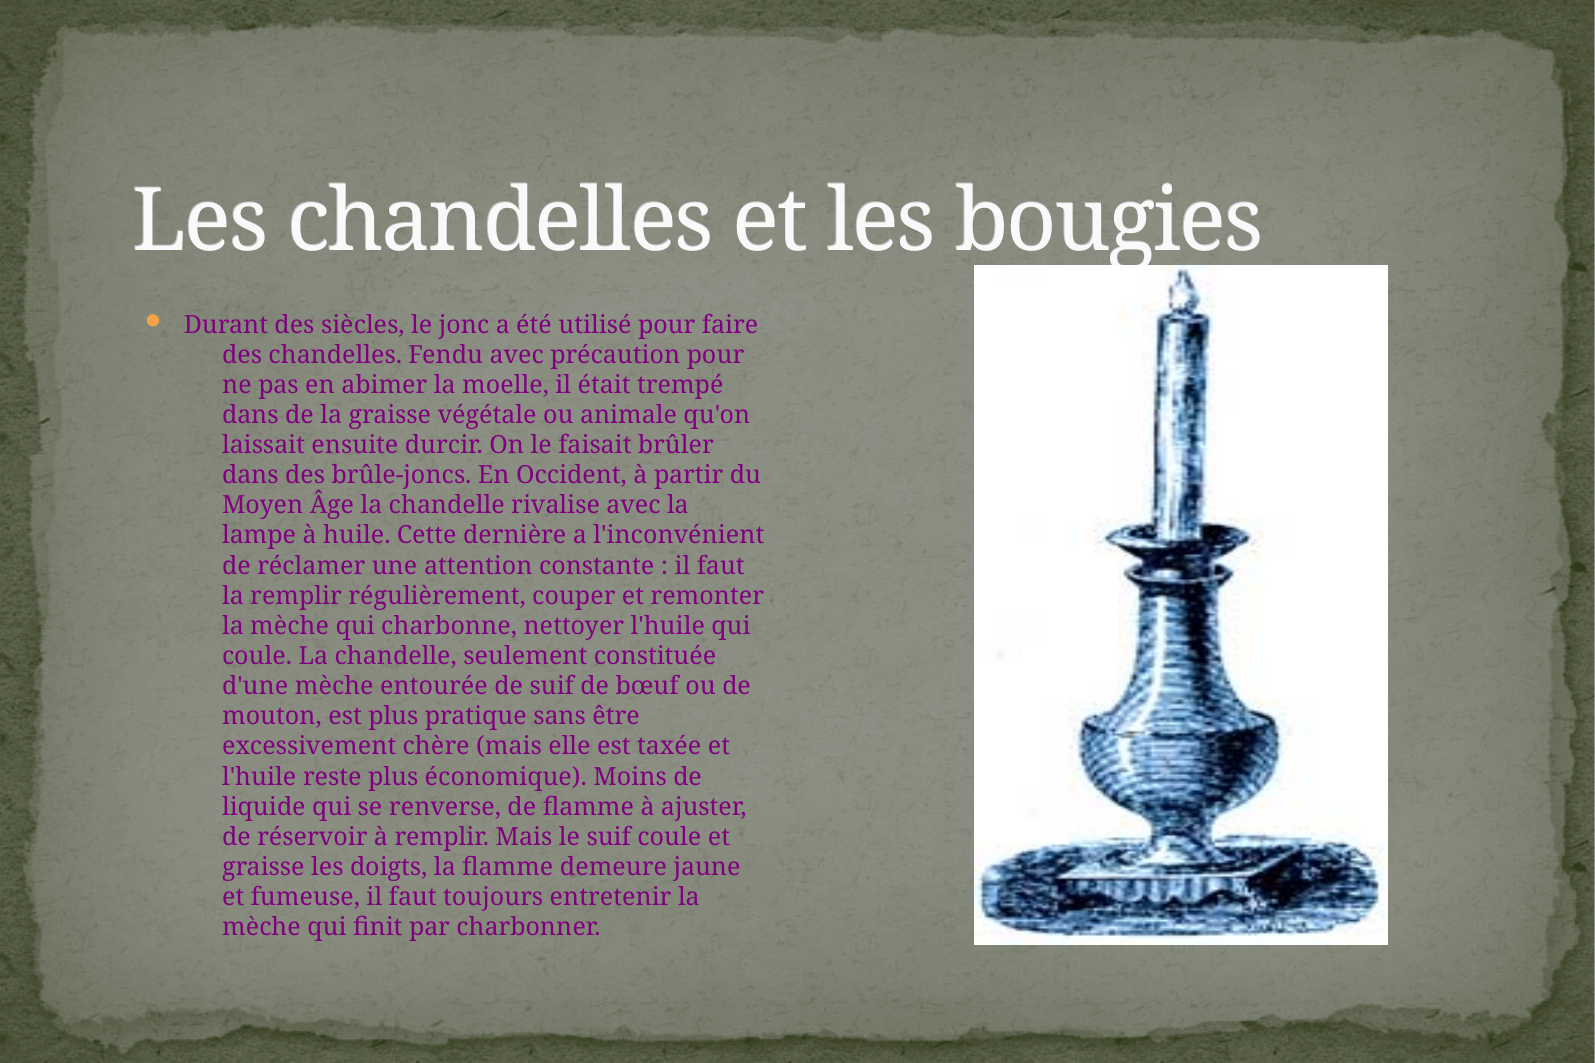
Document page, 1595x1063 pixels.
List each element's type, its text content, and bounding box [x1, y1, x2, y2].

title Les chandelles et les bougies [117, 98, 1479, 277]
picture [974, 265, 1388, 945]
list Durant des siècles, le jonc a été utilisé pour faire des chandelles. Fendu avec précaution pour ne pas en abimer la moelle, il était trempé dans de la graisse végétale ou animale qu'on laissait ensuite durcir. On le faisait brûler dans des brûle-joncs. En Occident, à partir du Moyen Âge la chandelle rivalise avec la lampe à huile. Cette dernière a l'inconvénient de réclamer une attention constante : il faut la remplir régulièrement, couper et remonter la mèche qui charbonne, nettoyer l'huile qui coule. La chandelle, seulement constituée d'une mèche entourée de suif de bœuf ou de mouton, est plus pratique sans être excessivement chère (mais elle est taxée et l'huile reste plus économique). Moins de liquide qui se renverse, de flamme à ajuster, de réservoir à remplir. Mais le suif coule et graisse les doigts, la flamme demeure jaune et fumeuse, il faut toujours entretenir la mèche qui finit par charbonner. [130, 300, 946, 945]
